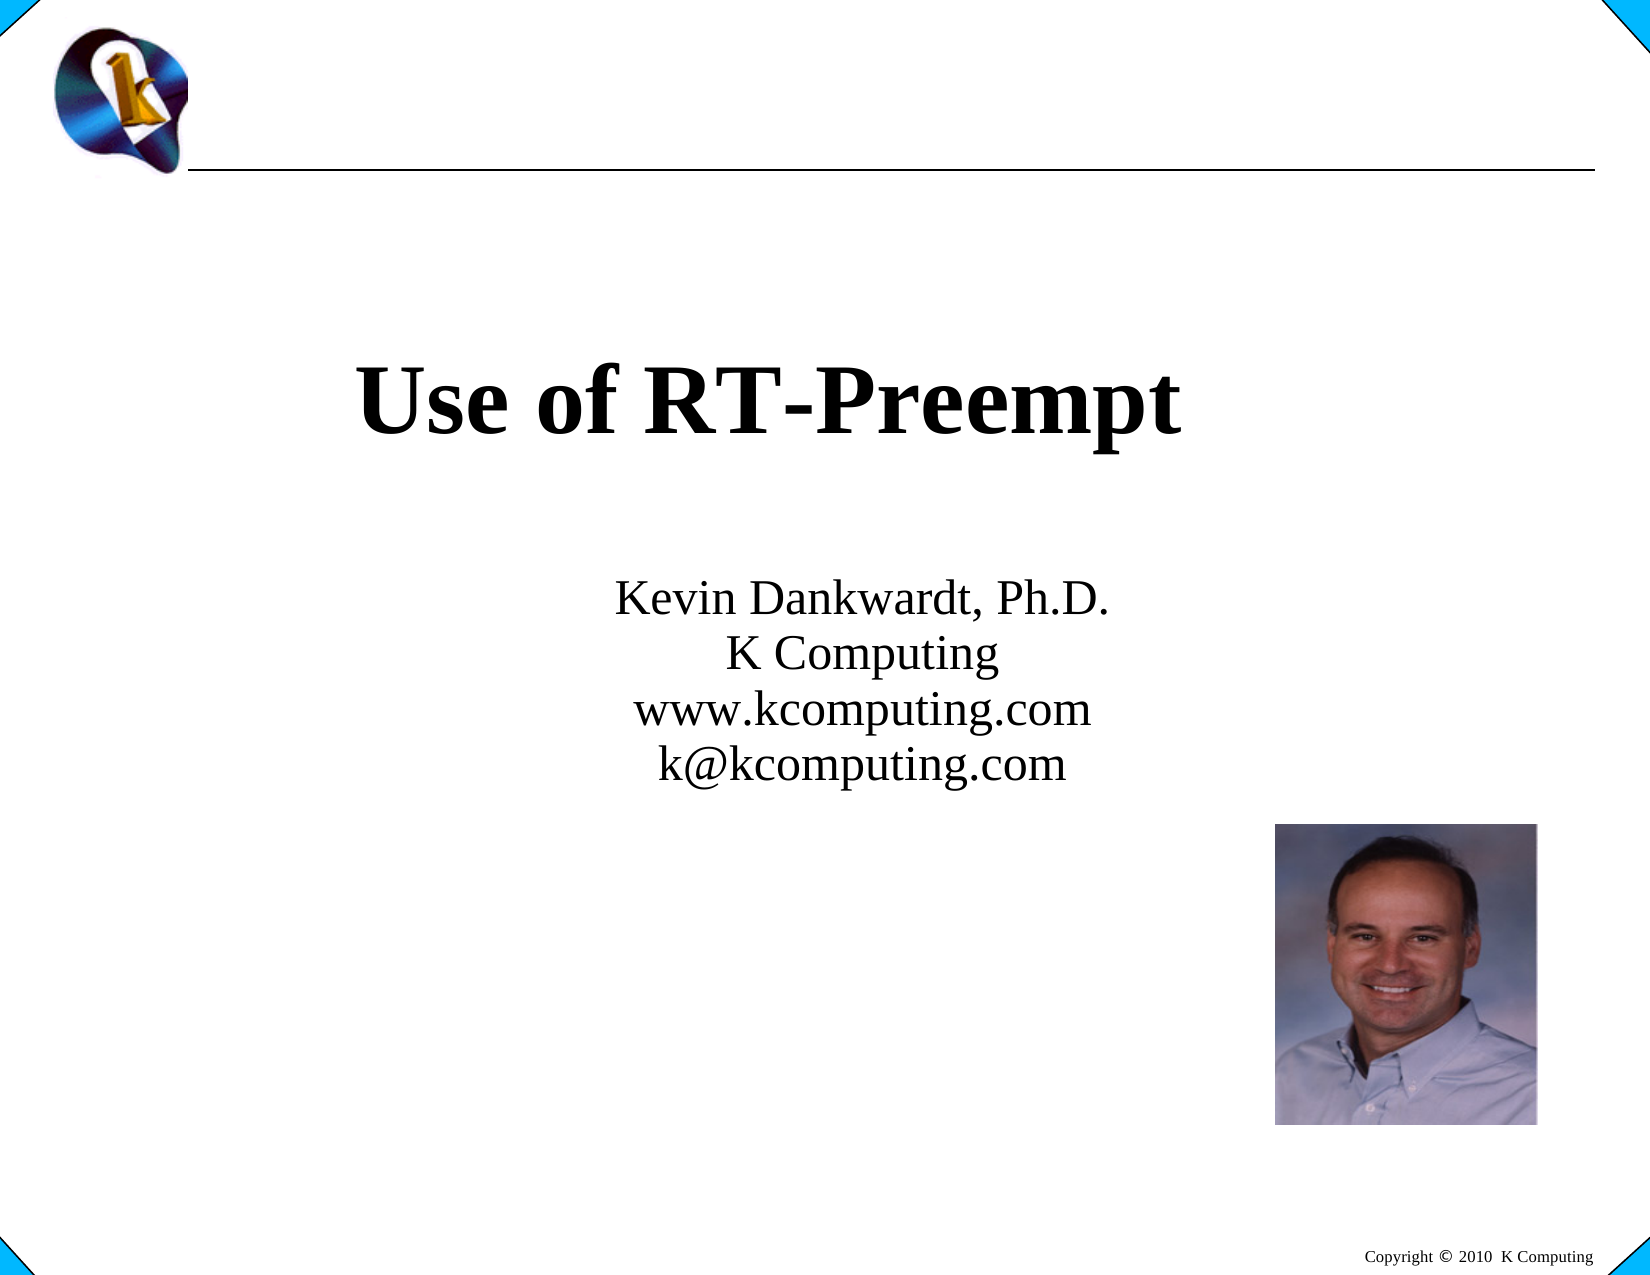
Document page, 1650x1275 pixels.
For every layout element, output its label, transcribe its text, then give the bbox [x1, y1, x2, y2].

text_box Use of RT-Preempt [112, 337, 1426, 464]
text_box Kevin Dankwardt, Ph.D. K Computing www.kcomputing.com k@kcomputing.com [487, 562, 1238, 799]
picture [1275, 824, 1538, 1126]
picture [53, 17, 188, 188]
